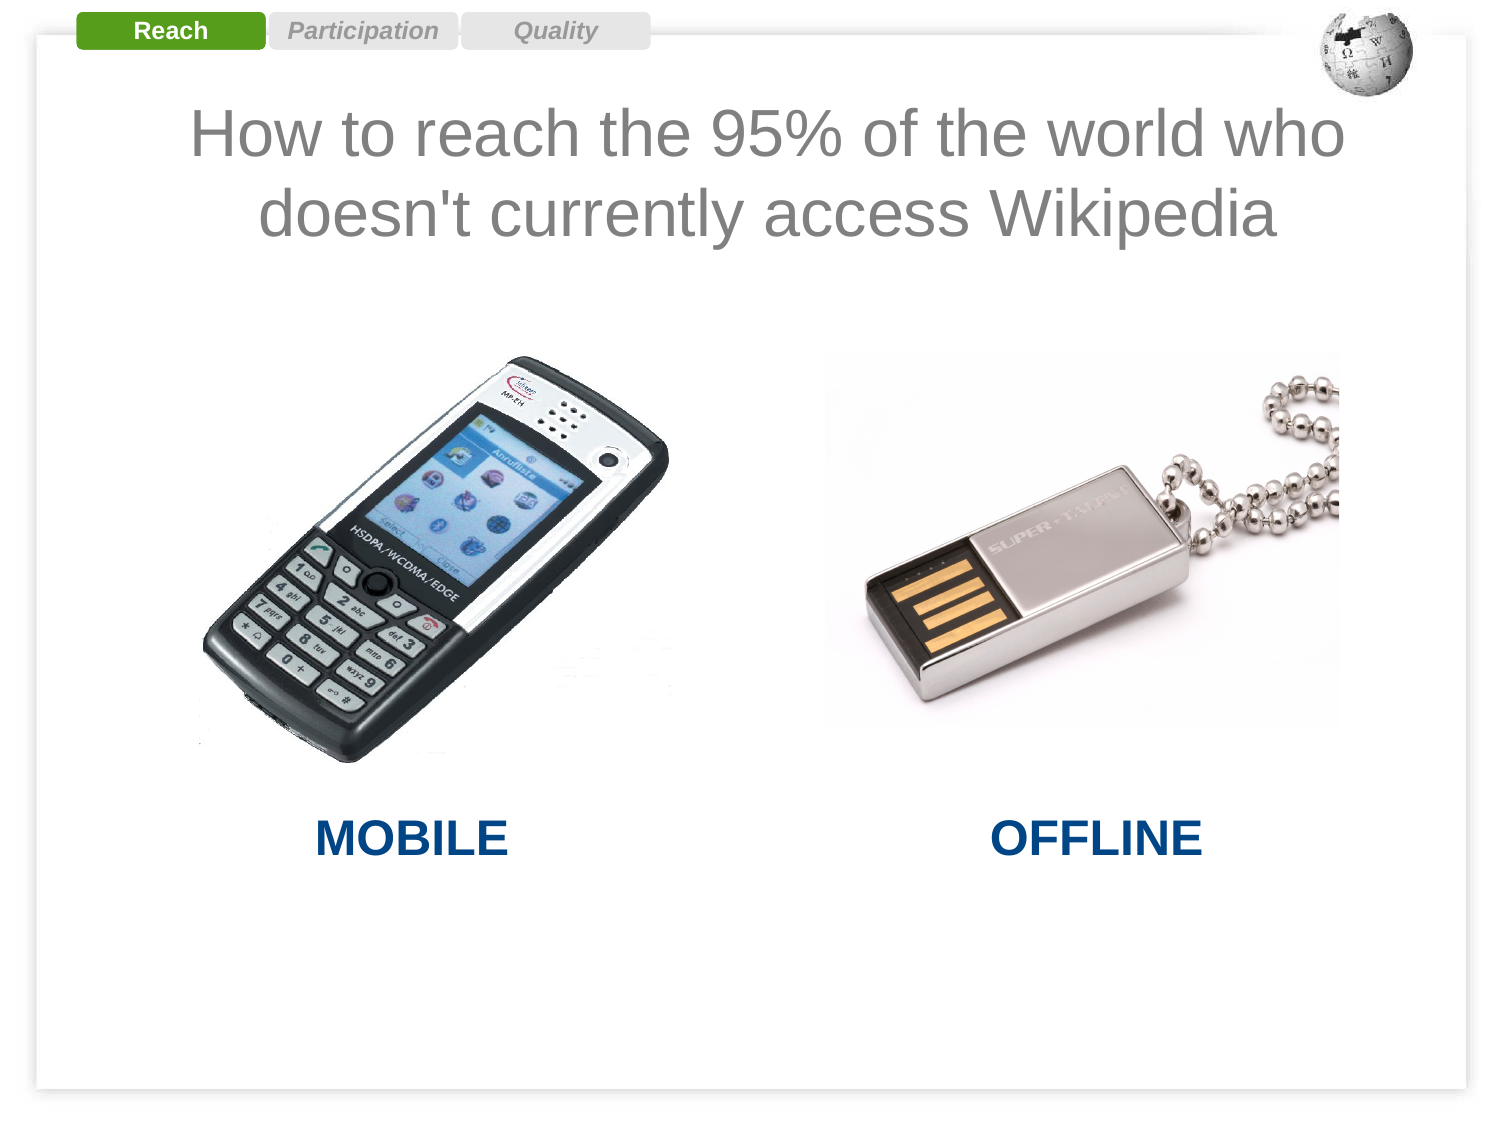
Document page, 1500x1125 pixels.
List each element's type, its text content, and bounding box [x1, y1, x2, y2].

text_box MOBILE [300, 803, 525, 1051]
text_box Reach [76, 12, 266, 50]
text_box How to reach the 95% of the world who doesn't currently access Wikipedia [75, 81, 1463, 225]
text_box Quality [461, 12, 651, 50]
text_box Participation [269, 12, 459, 50]
picture [0, 0, 1500, 1125]
text_box OFFLINE [975, 803, 1219, 1051]
